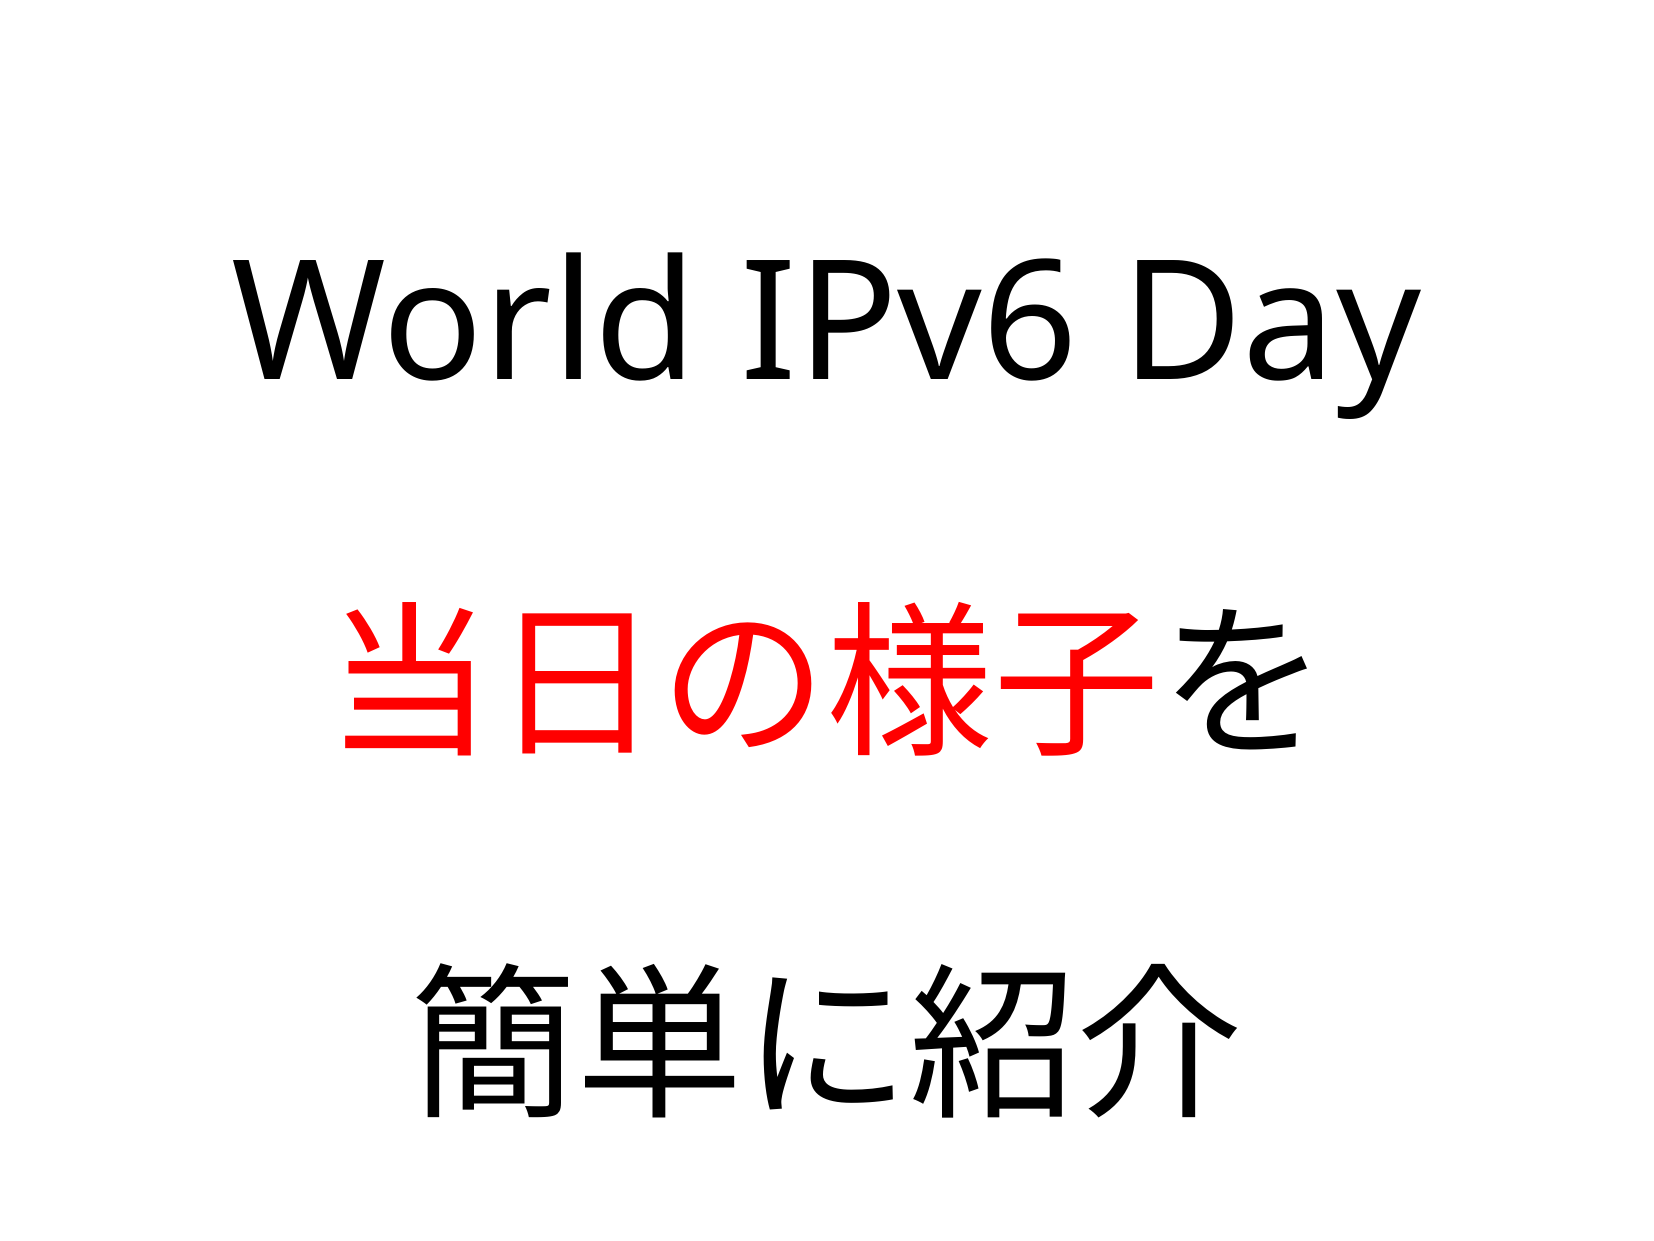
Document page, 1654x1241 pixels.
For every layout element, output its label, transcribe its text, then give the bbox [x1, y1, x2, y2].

subtitle World IPv6 Day 当日の様子を 簡単に紹介 [82, 132, 1571, 1108]
